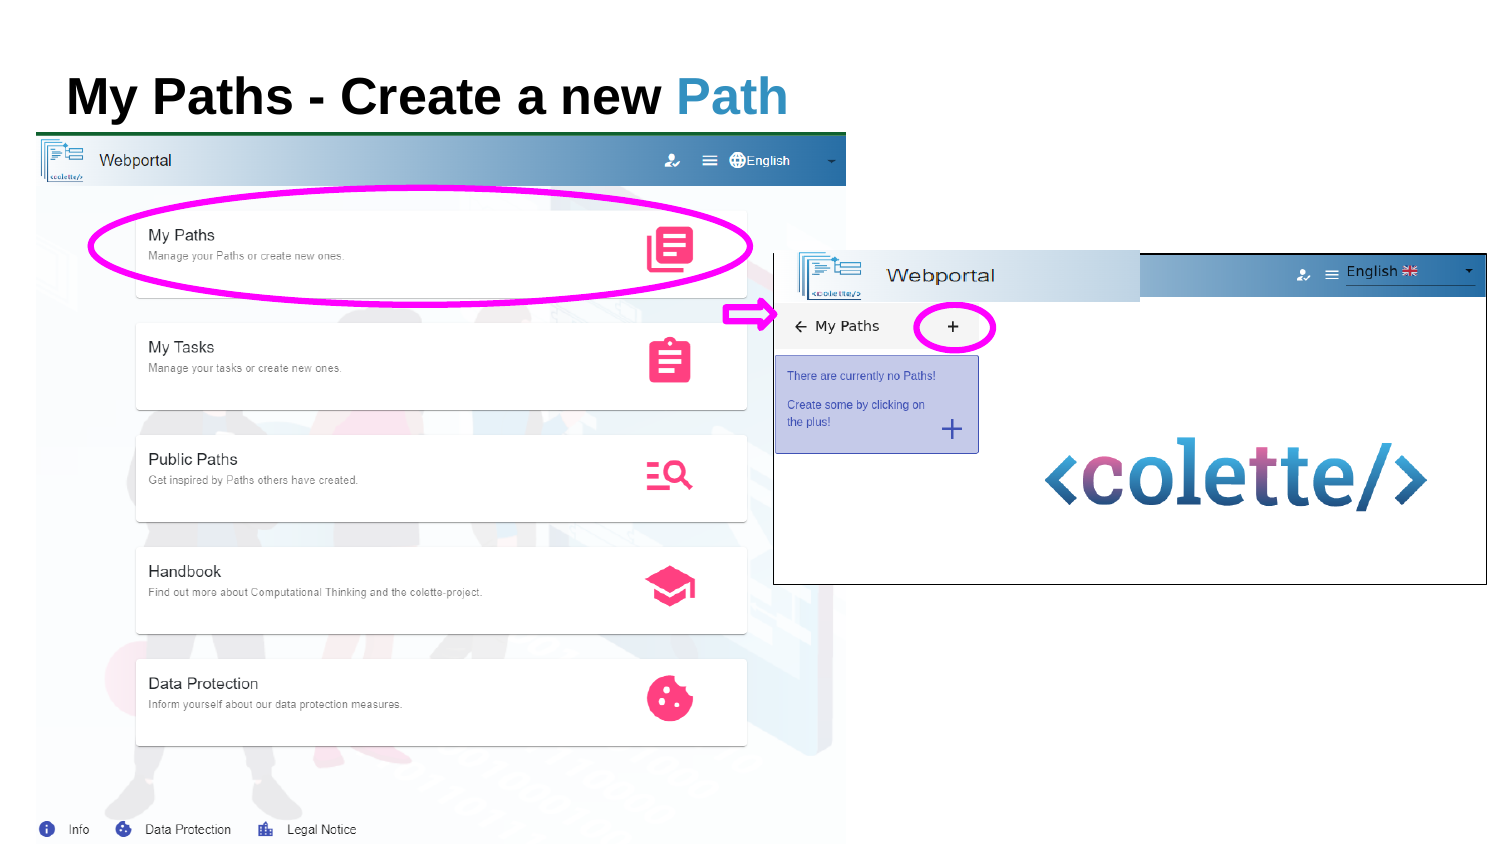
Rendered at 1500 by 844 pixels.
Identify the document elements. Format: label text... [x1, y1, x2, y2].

picture [729, 310, 769, 319]
picture [36, 132, 1486, 844]
title My Paths - Create a new Path [51, 48, 1449, 142]
